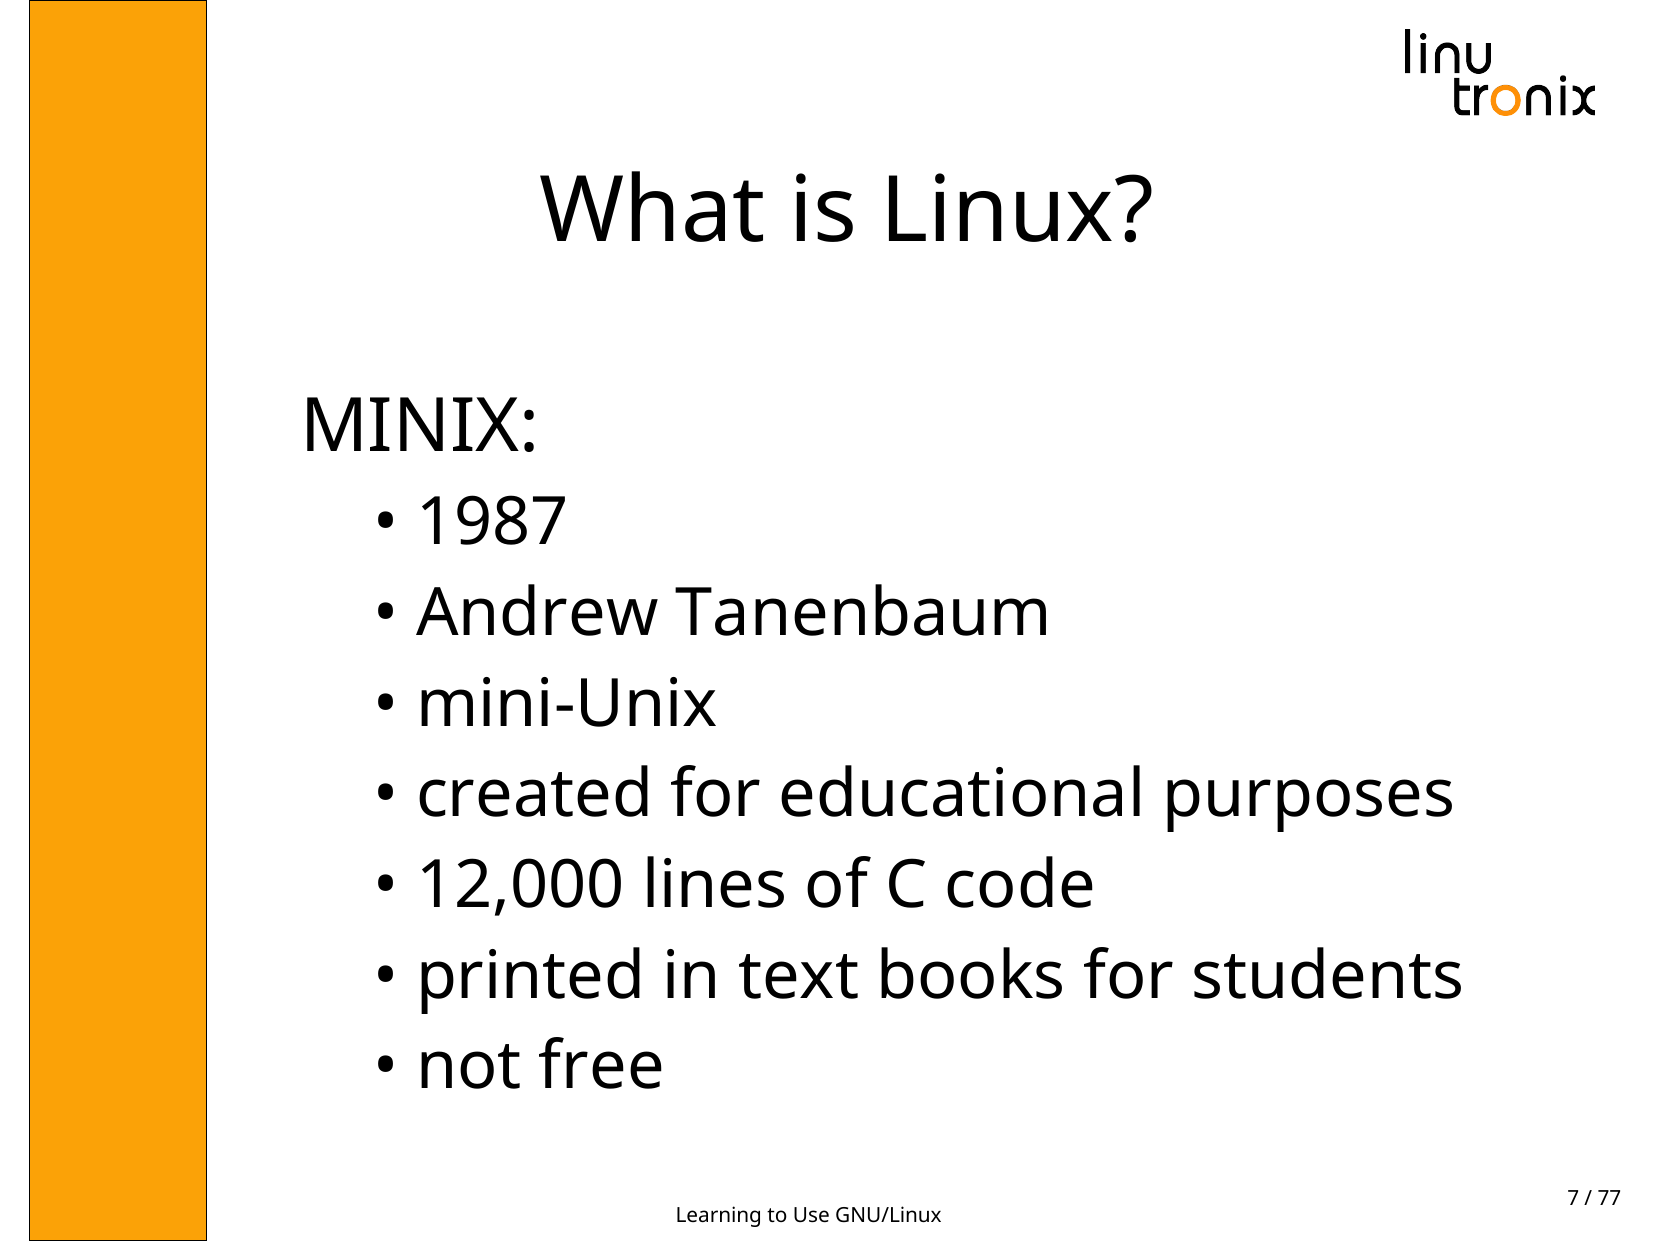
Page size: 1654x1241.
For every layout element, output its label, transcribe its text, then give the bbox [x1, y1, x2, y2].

text_box MINIX: • 1987 • Andrew Tanenbaum • mini-Unix • created for educational purposes • 12,000 lines of C code • printed in text books for students • not free [300, 370, 1552, 1151]
picture [1405, 29, 1595, 116]
text_box What is Linux? [539, 143, 1209, 263]
